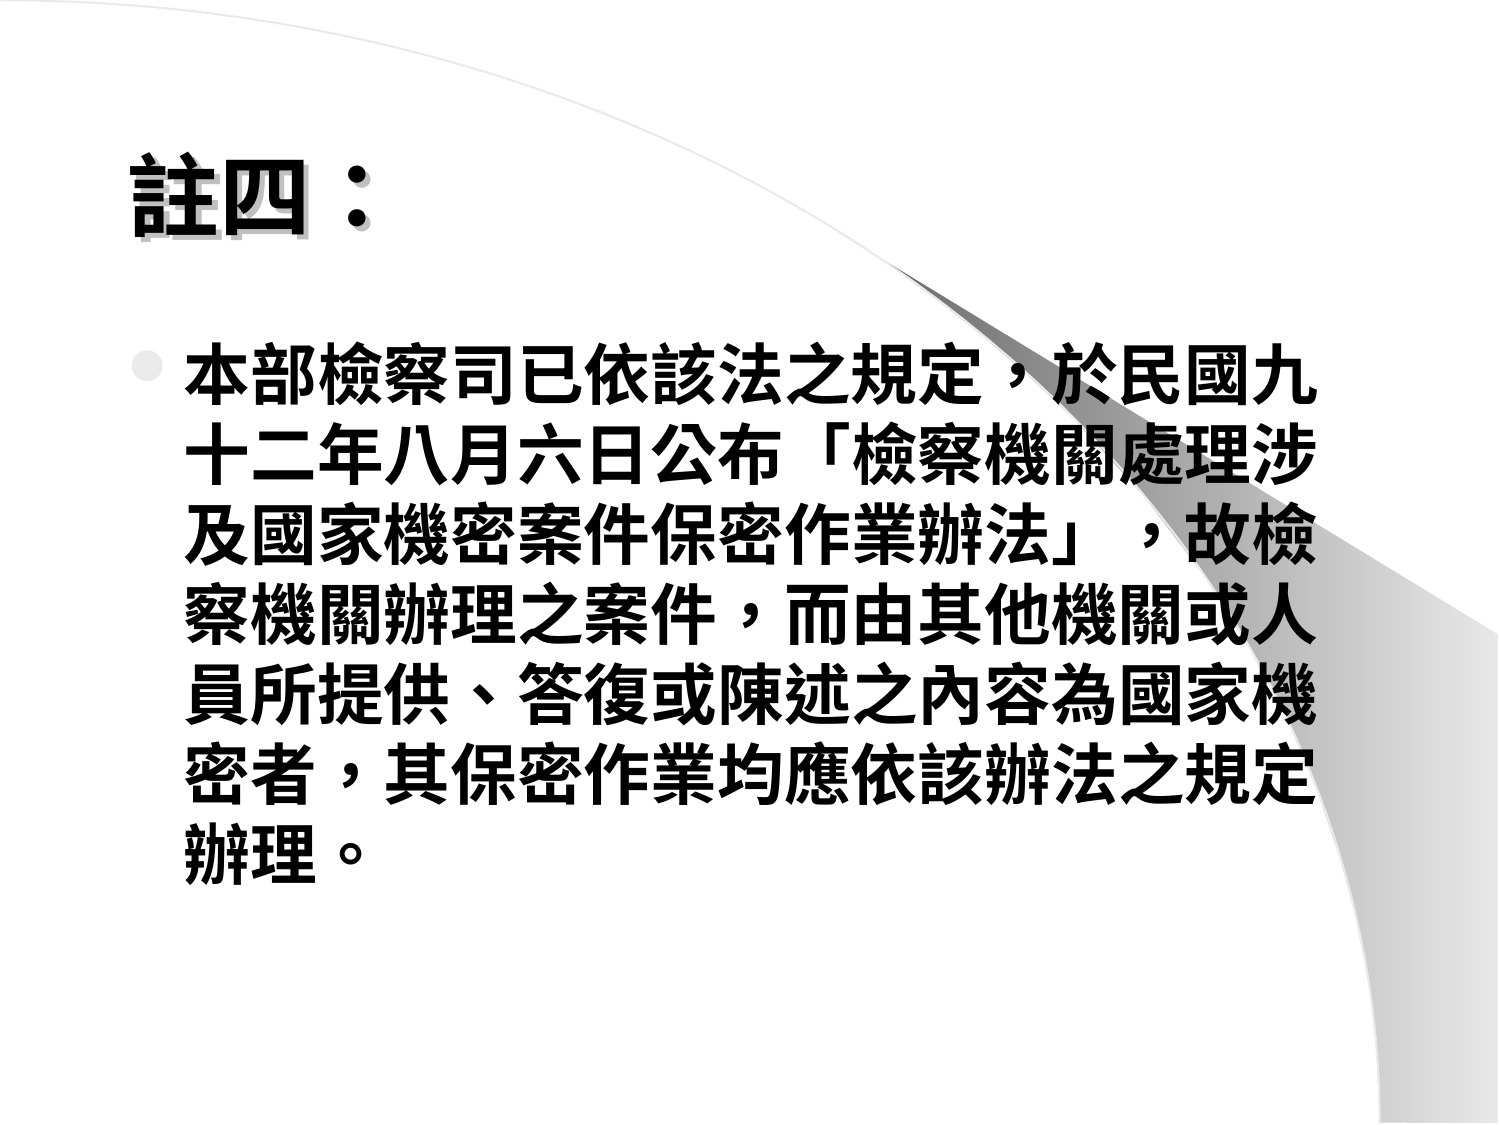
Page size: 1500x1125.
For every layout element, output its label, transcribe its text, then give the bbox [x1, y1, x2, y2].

list 本部檢察司已依該法之規定，於民國九十二年八月六日公布「檢察機關處理涉及國家機密案件保密作業辦法」，故檢察機關辦理之案件，而由其他機關或人員所提供、答復或陳述之內容為國家機密者，其保密作業均應依該辦法之規定辦理。 [112, 324, 1388, 1000]
title 註四： [112, 99, 1388, 288]
